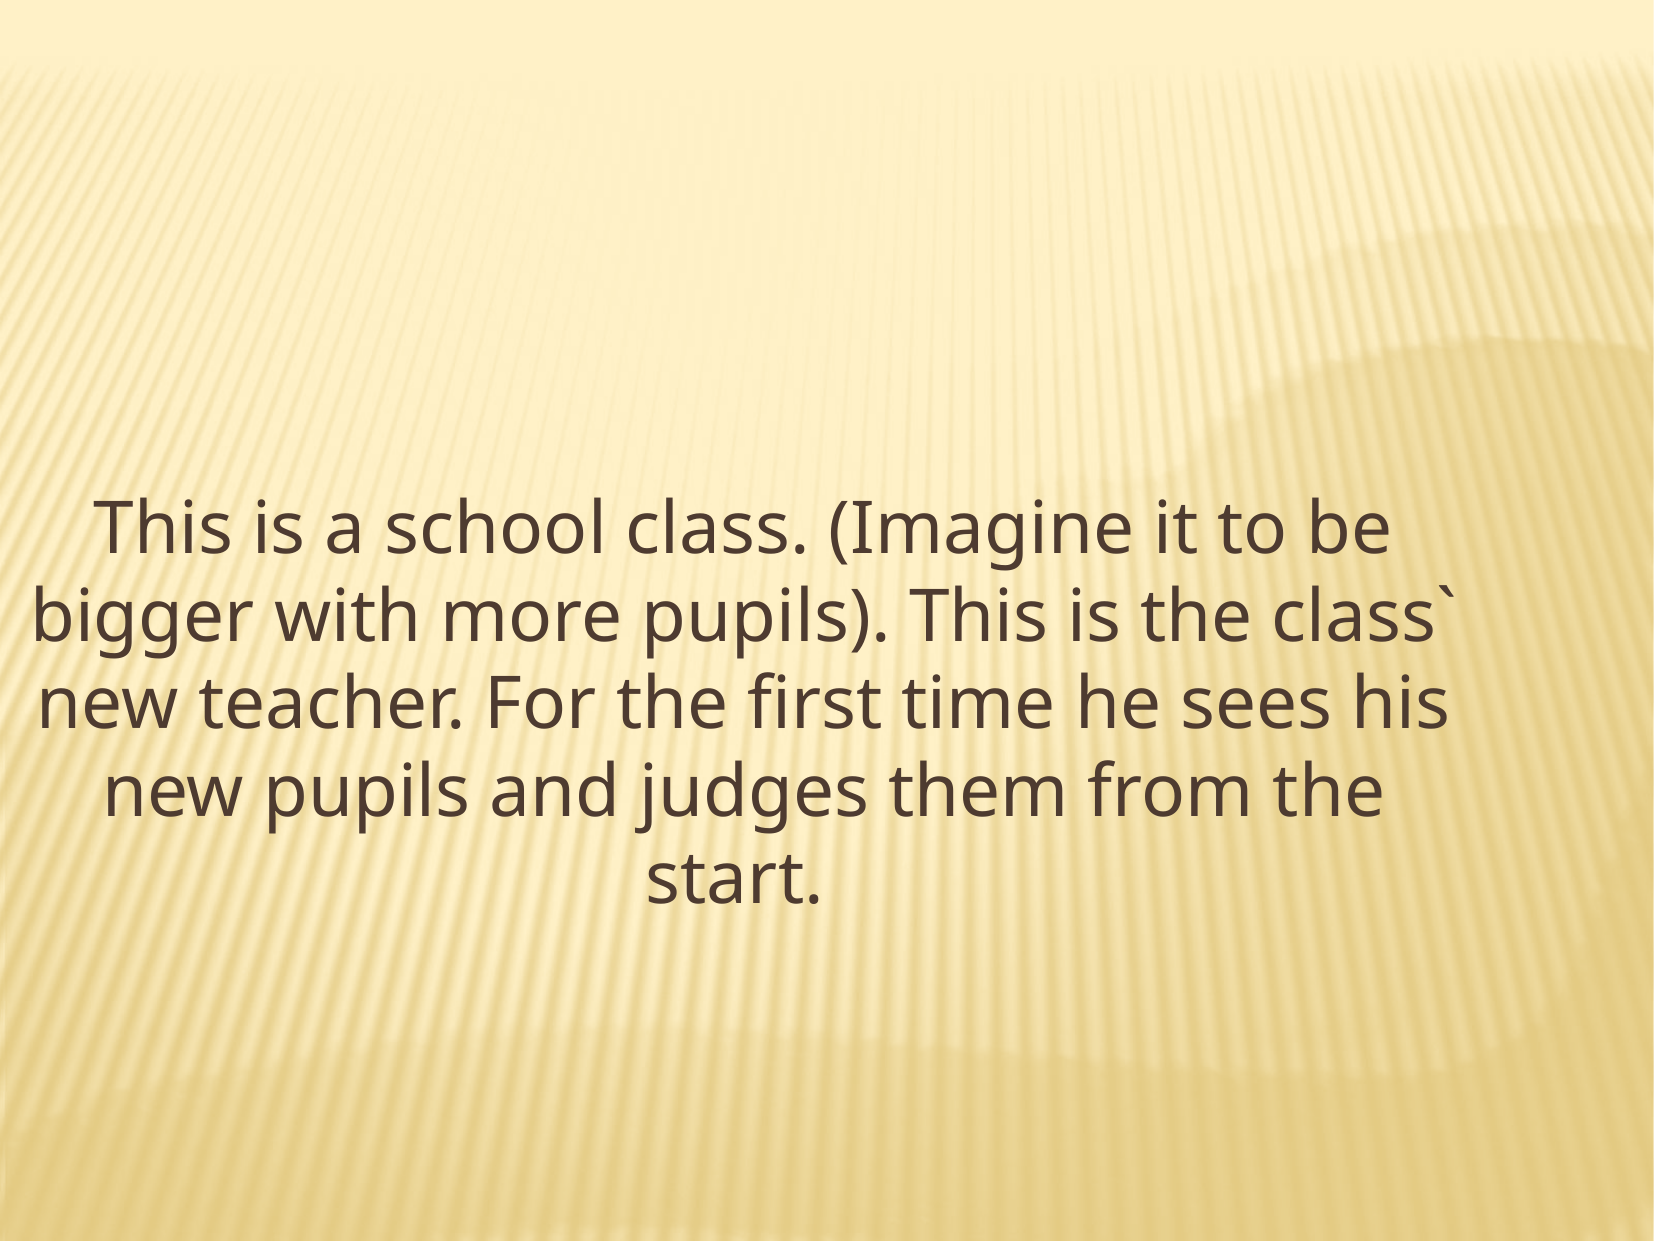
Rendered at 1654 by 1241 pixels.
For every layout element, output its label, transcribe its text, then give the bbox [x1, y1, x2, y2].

subtitle This is a school class. (Imagine it to be bigger with more pupils). This is the class` new teacher. For the first time he sees his new pupils and judges them from the start. [0, 297, 1489, 1102]
